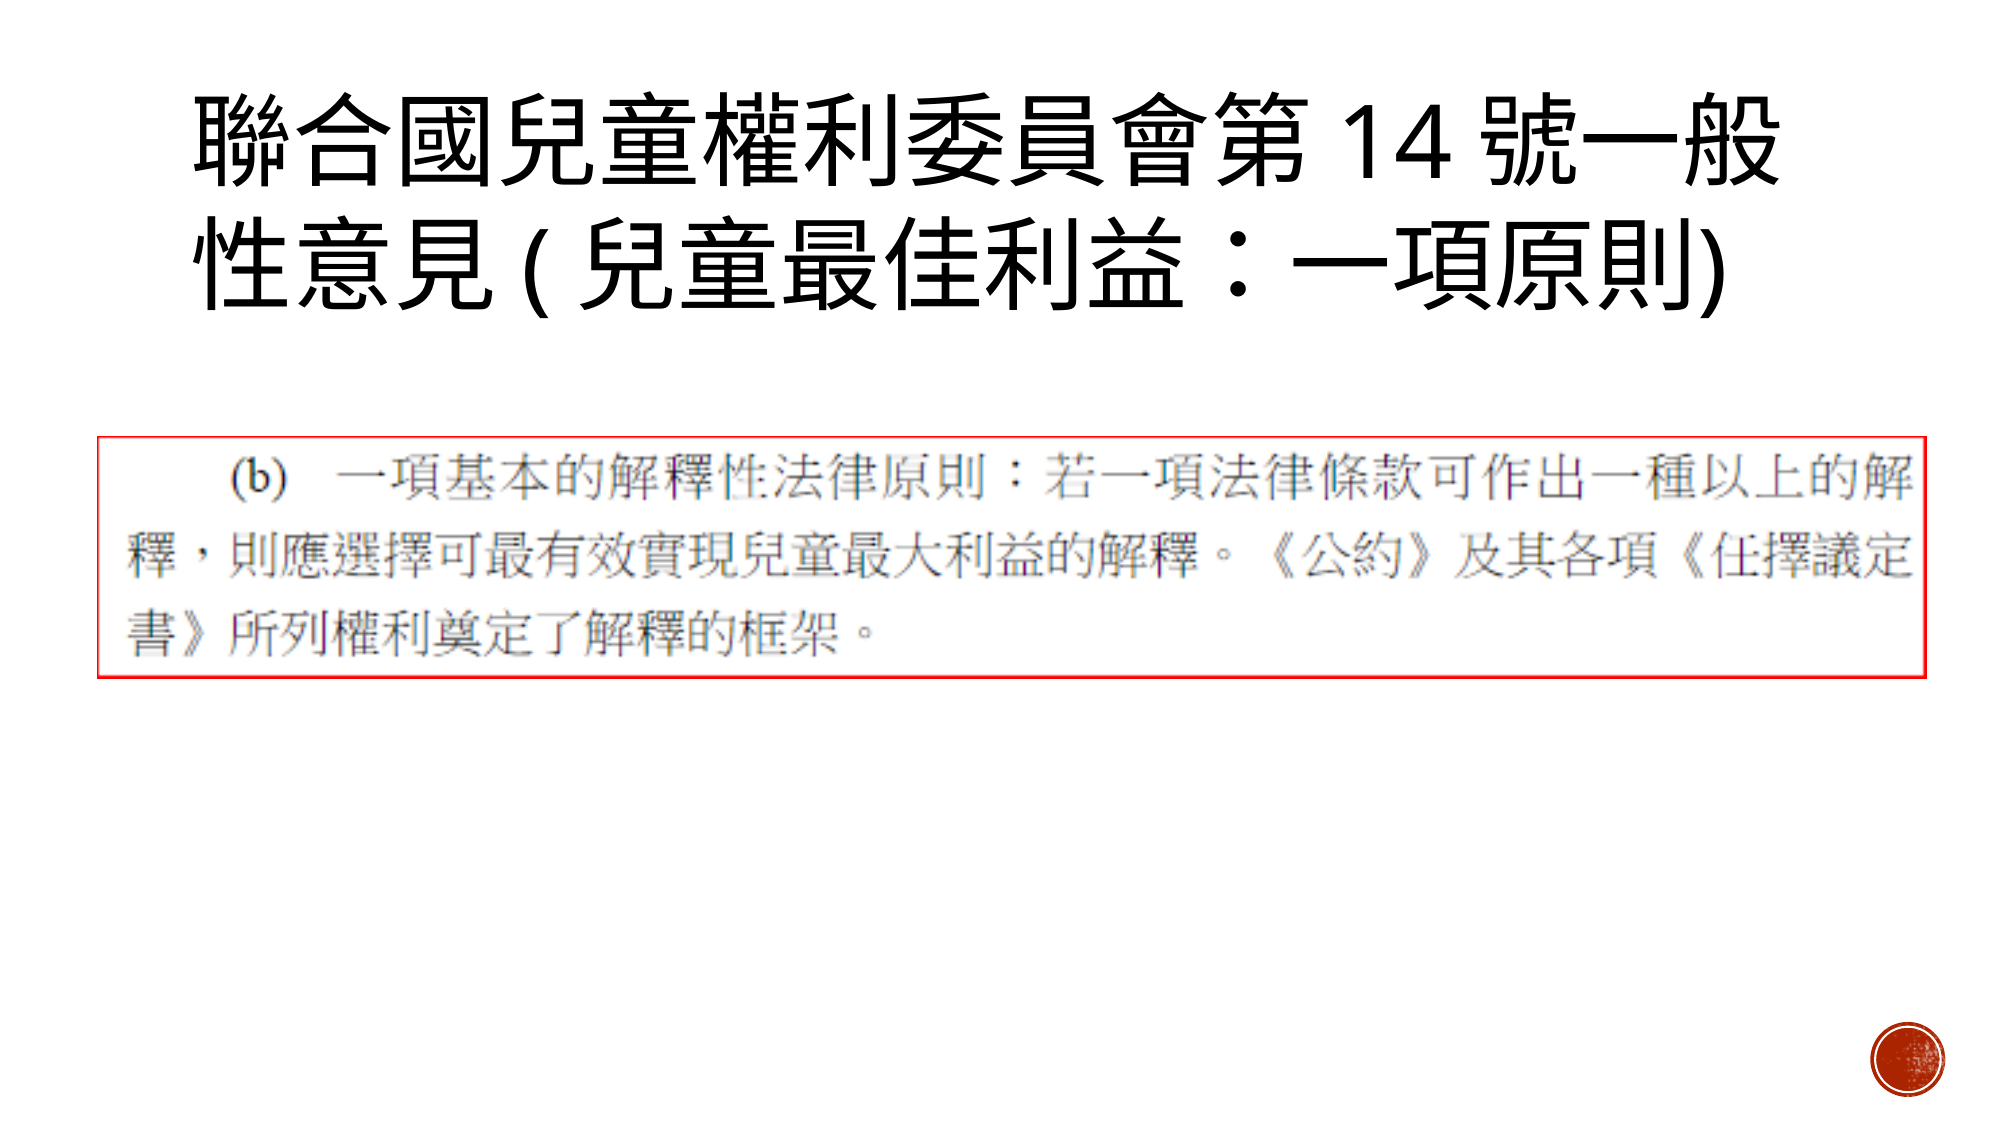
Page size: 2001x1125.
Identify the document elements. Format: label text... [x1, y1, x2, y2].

title 聯合國兒童權利委員會第14號一般性意見(兒童最佳利益：一項原則) [175, 79, 1826, 344]
picture [97, 436, 1927, 679]
